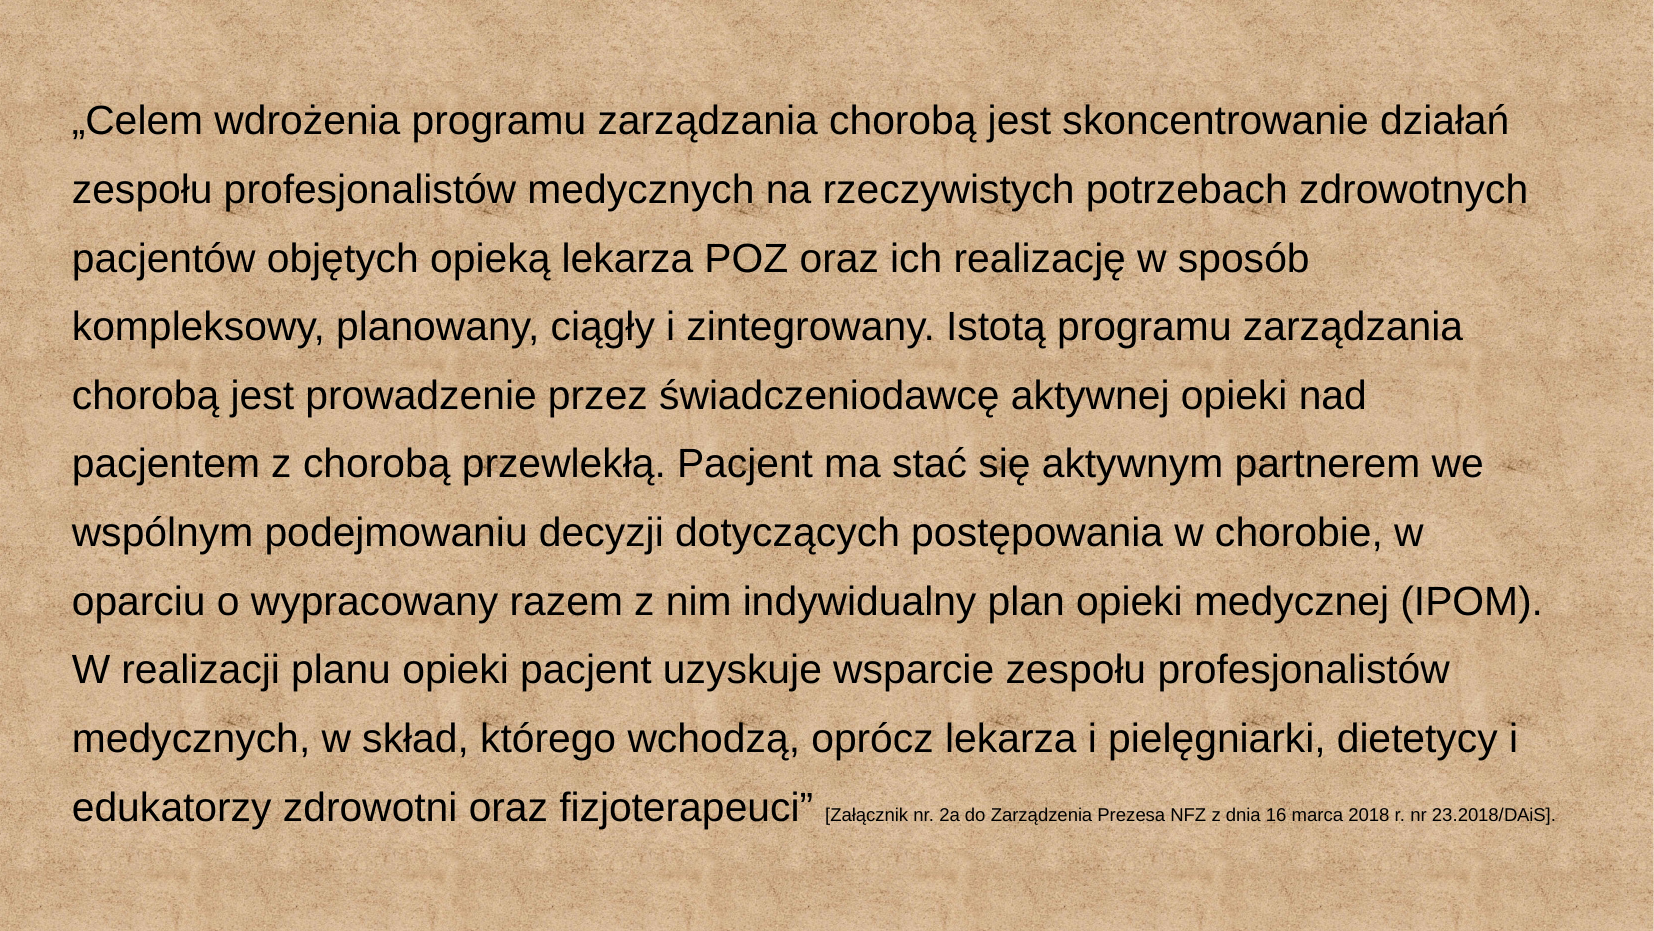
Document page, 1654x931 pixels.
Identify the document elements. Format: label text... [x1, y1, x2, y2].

picture [0, 0, 1654, 931]
list „Celem wdrożenia programu zarządzania chorobą jest skoncentrowanie działań zespołu profesjonalistów medycznych na rzeczywistych potrzebach zdrowotnych pacjentów objętych opieką lekarza POZ oraz ich realizację w sposób kompleksowy, planowany, ciągły i zintegrowany. Istotą programu zarządzania chorobą jest prowadzenie przez świadczeniodawcę aktywnej opieki nad pacjentem z chorobą przewlekłą. Pacjent ma stać się aktywnym partnerem we wspólnym podejmowaniu decyzji dotyczących postępowania w chorobie, w oparciu o wypracowany razem z nim indywidualny plan opieki medycznej (IPOM). W realizacji planu opieki pacjent uzyskuje wsparcie zespołu profesjonalistów medycznych, w skład, którego wchodzą, oprócz lekarza i pielęgniarki, dietetycy i edukatorzy zdrowotni oraz fizjoterapeuci” [Załącznik nr. 2a do Zarządzenia Prezesa NFZ z dnia 16 marca 2018 r. nr 23.2018/DAiS]. [71, 75, 1561, 856]
